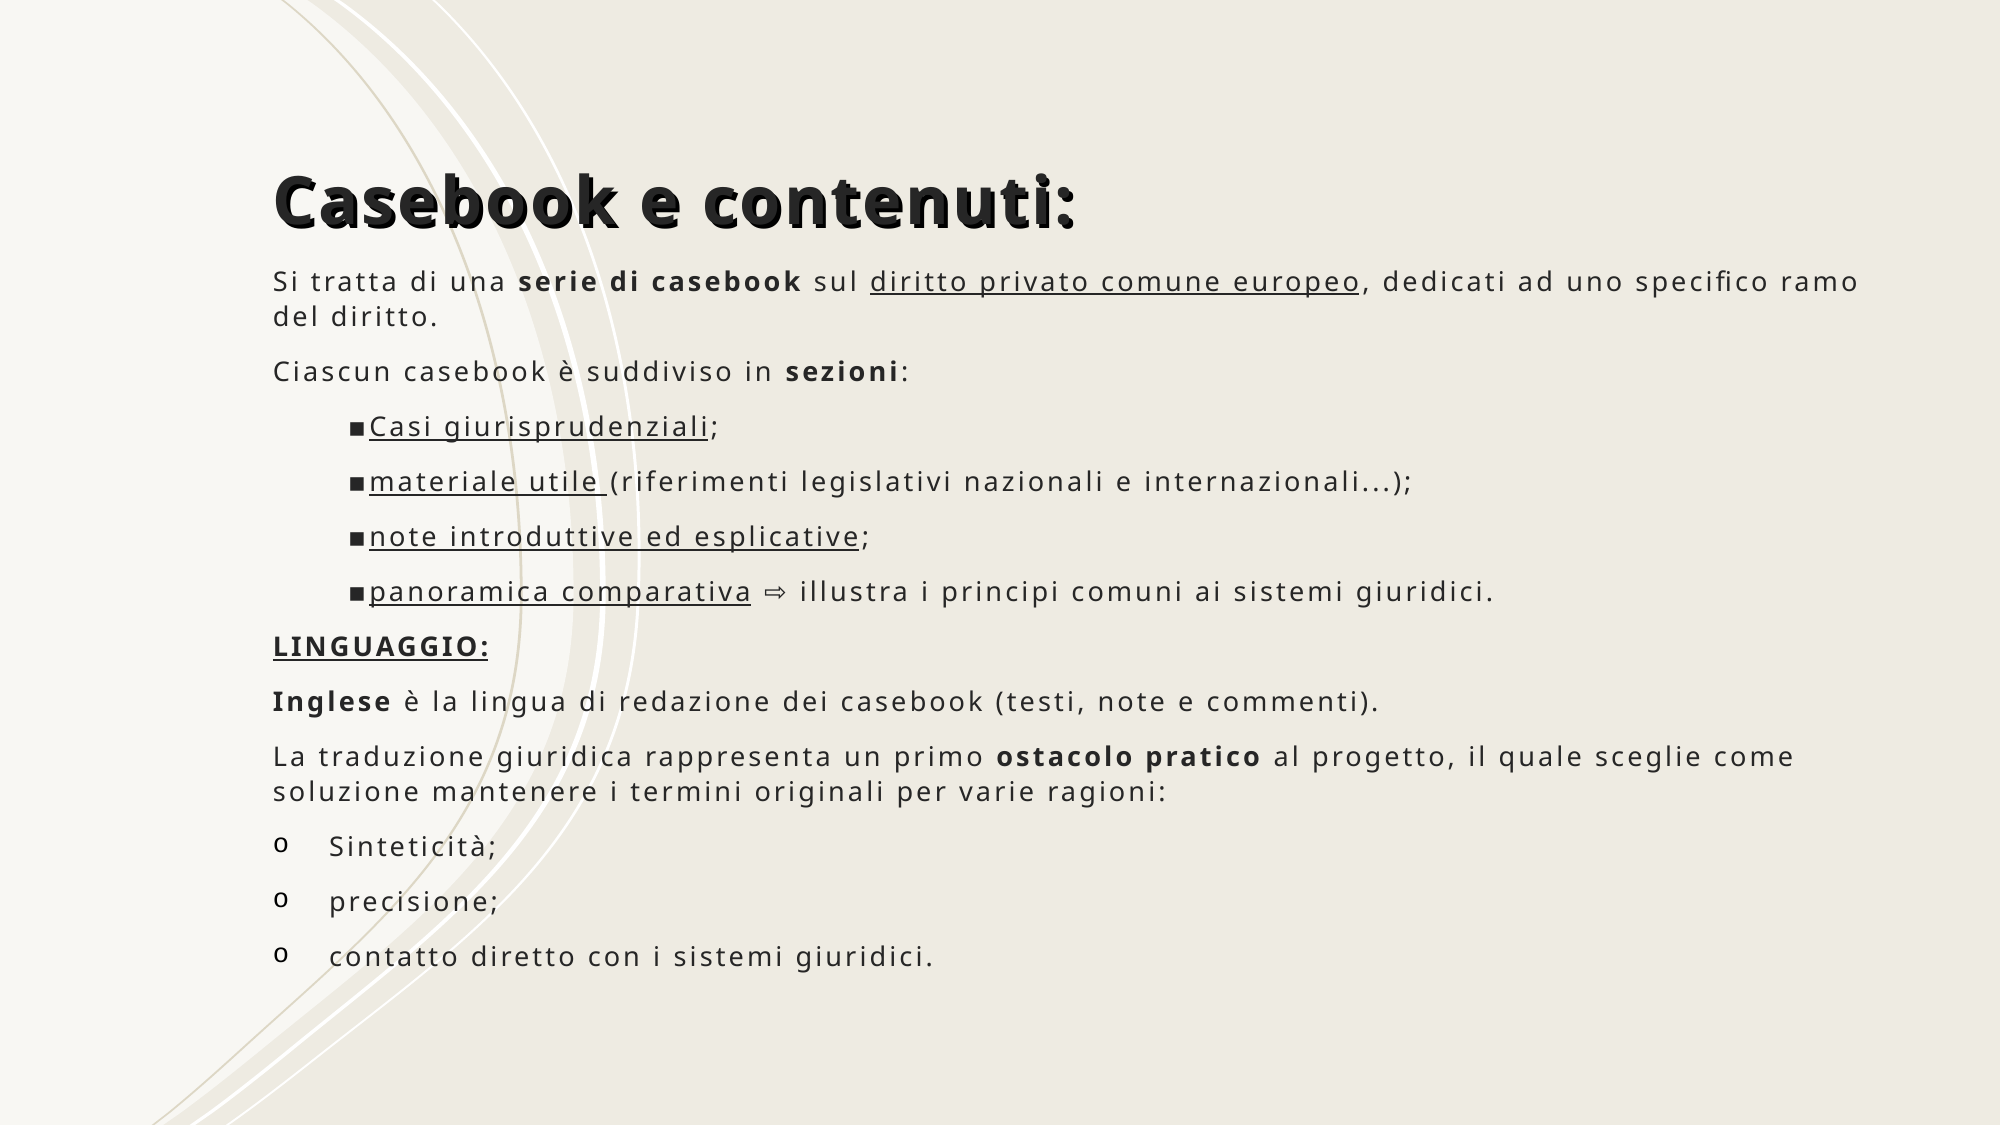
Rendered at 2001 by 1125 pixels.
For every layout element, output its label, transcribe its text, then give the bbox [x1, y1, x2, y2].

title Casebook e contenuti: [254, 123, 1903, 230]
subtitle Si tratta di una serie di casebook sul diritto privato comune europeo, dedicati ad uno specifico ramo del diritto. Ciascun casebook è suddiviso in sezioni: ▪Casi giurisprudenziali; ▪materiale utile (riferimenti legislativi nazionali e internazionali...); ▪note introduttive ed esplicative; ▪panoramica comparativa ⇨ illustra i principi comuni ai sistemi giuridici. LINGUAGGIO: Inglese è la lingua di redazione dei casebook (testi, note e commenti). La traduzione giuridica rappresenta un primo ostacolo pratico al progetto, il quale sceglie come soluzione mantenere i termini originali per varie ragioni: Sinteticità; precisione; contatto diretto con i sistemi giuridici. [254, 243, 1922, 1055]
